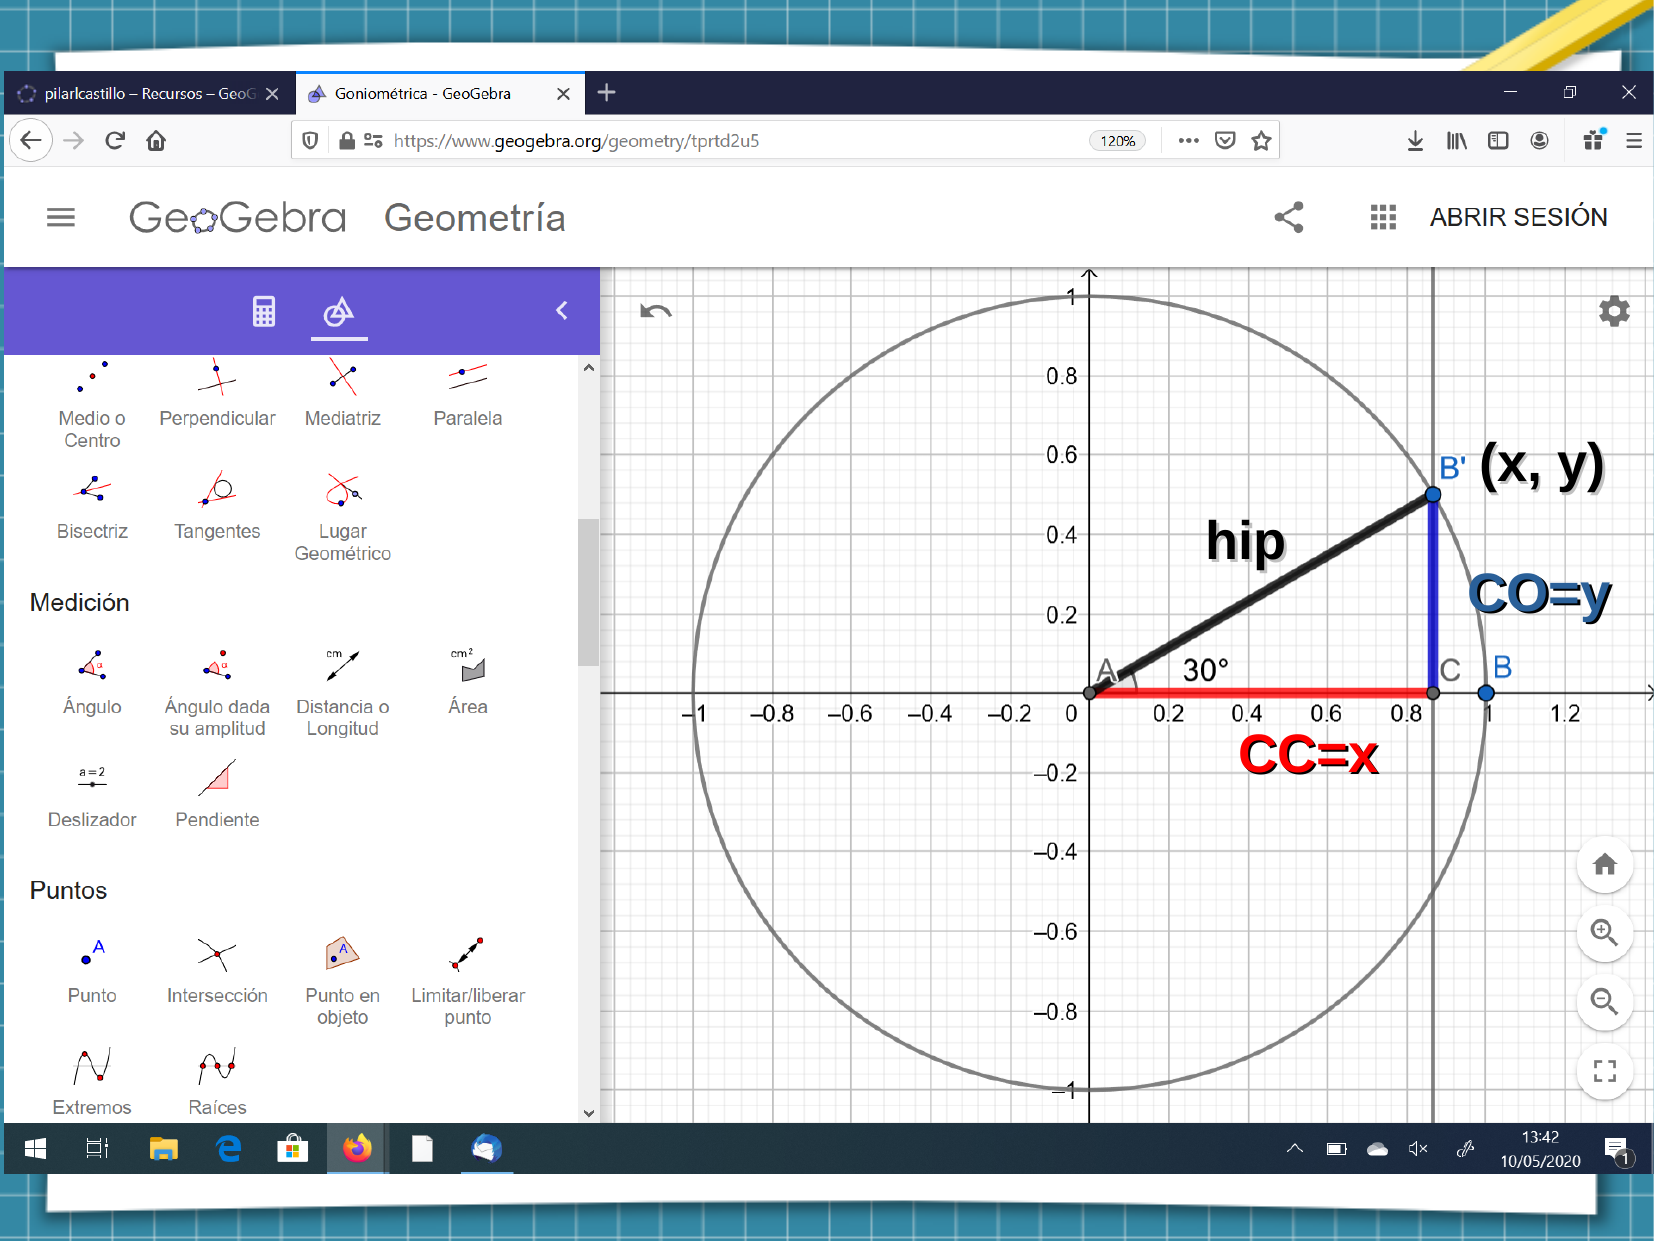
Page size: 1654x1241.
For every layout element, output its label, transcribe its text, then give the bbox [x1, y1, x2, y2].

picture [0, 0, 1654, 1241]
text_box CO=y [1452, 555, 1626, 631]
text_box (x, y) [1464, 425, 1630, 562]
text_box hip [1191, 503, 1303, 579]
text_box CC=x [1223, 715, 1394, 792]
